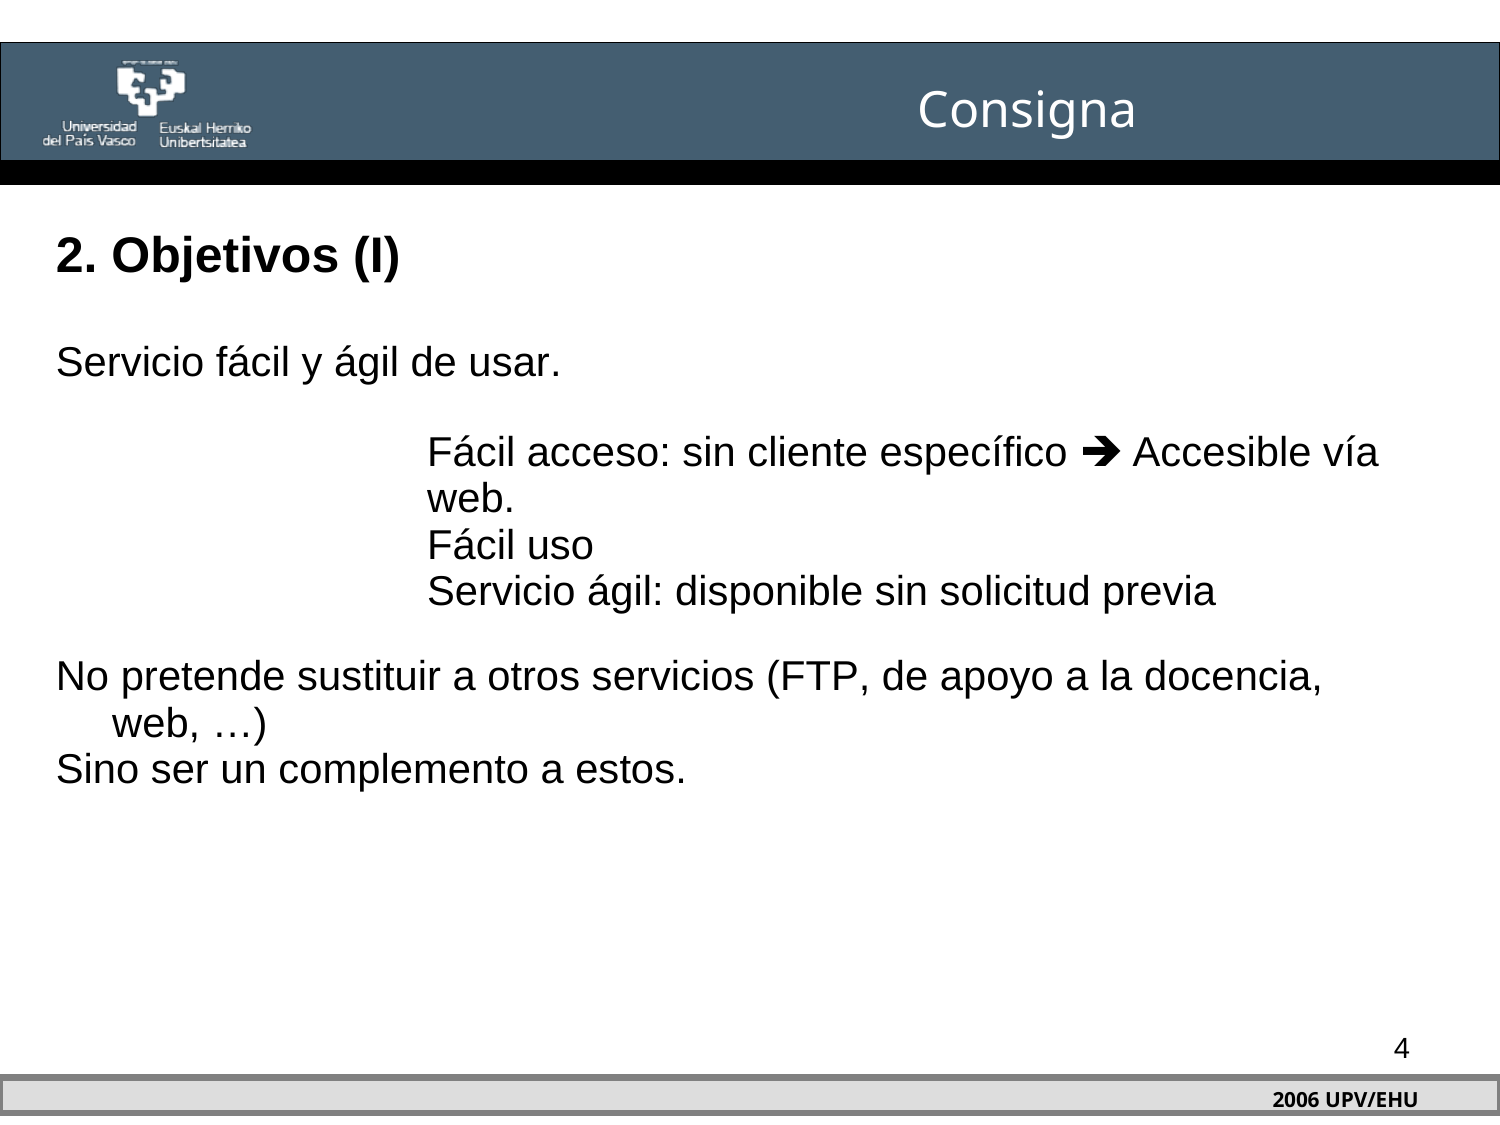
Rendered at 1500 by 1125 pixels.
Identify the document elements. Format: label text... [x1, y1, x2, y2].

text_box [0, 1077, 1257, 1113]
text_box No pretende sustituir a otros servicios (FTP, de apoyo a la docencia, web, …) Sino ser un complemento a estos. [41, 645, 1365, 801]
text_box Fácil acceso: sin cliente específico  Accesible vía web. Fácil uso Servicio ágil: disponible sin solicitud previa [112, 420, 1412, 669]
picture [4, 42, 290, 160]
text_box 2006 UPV/EHU [1257, 1077, 1500, 1122]
text_box [0, 42, 1500, 185]
text_box 2. Objetivos (I) Servicio fácil y ágil de usar. [41, 219, 1365, 440]
text_box Consigna [620, 66, 1436, 151]
